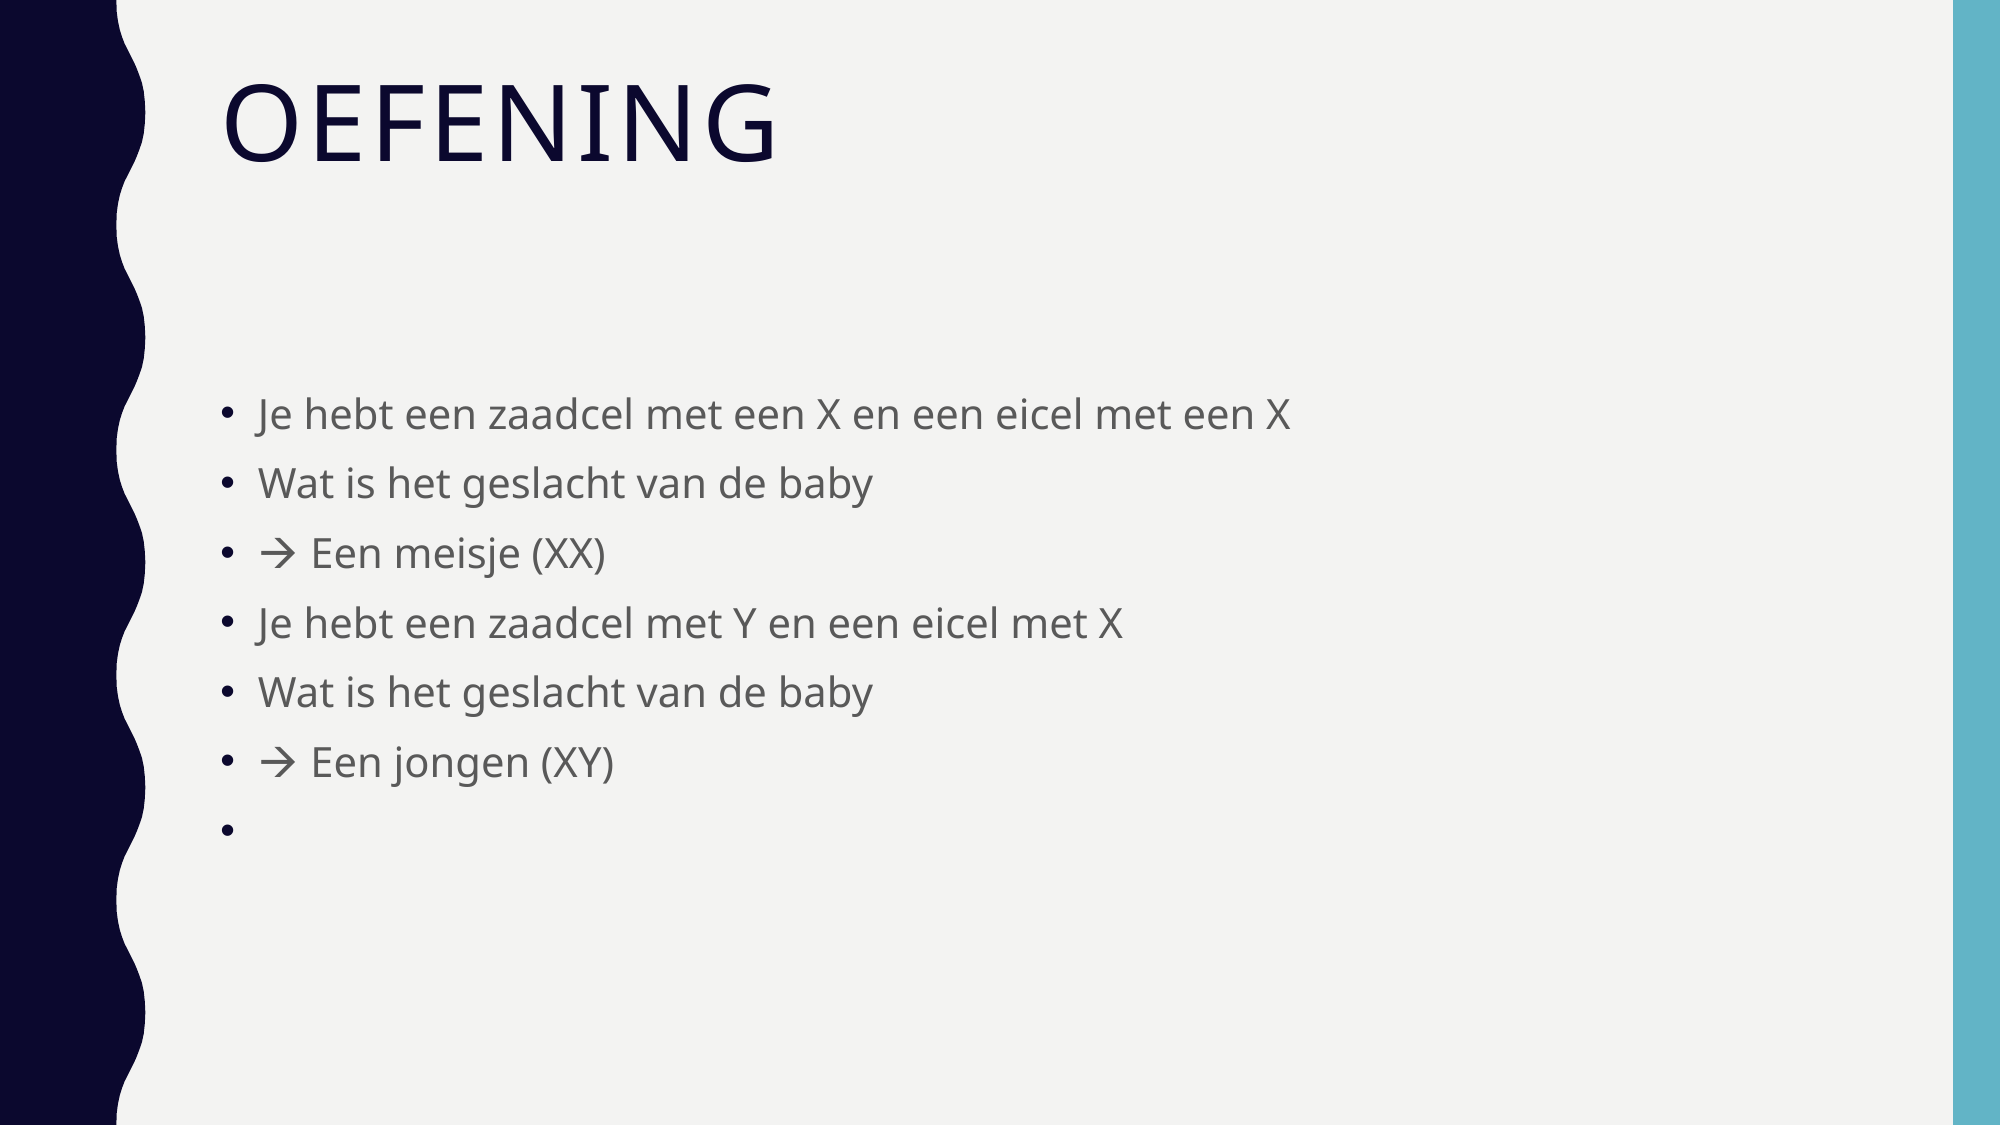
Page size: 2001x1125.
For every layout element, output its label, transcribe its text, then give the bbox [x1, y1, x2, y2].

title oefening [205, 62, 1876, 308]
list Je hebt een zaadcel met een X en een eicel met een X Wat is het geslacht van de baby  Een meisje (XX) Je hebt een zaadcel met Y en een eicel met X Wat is het geslacht van de baby  Een jongen (XY) [205, 375, 1876, 965]
